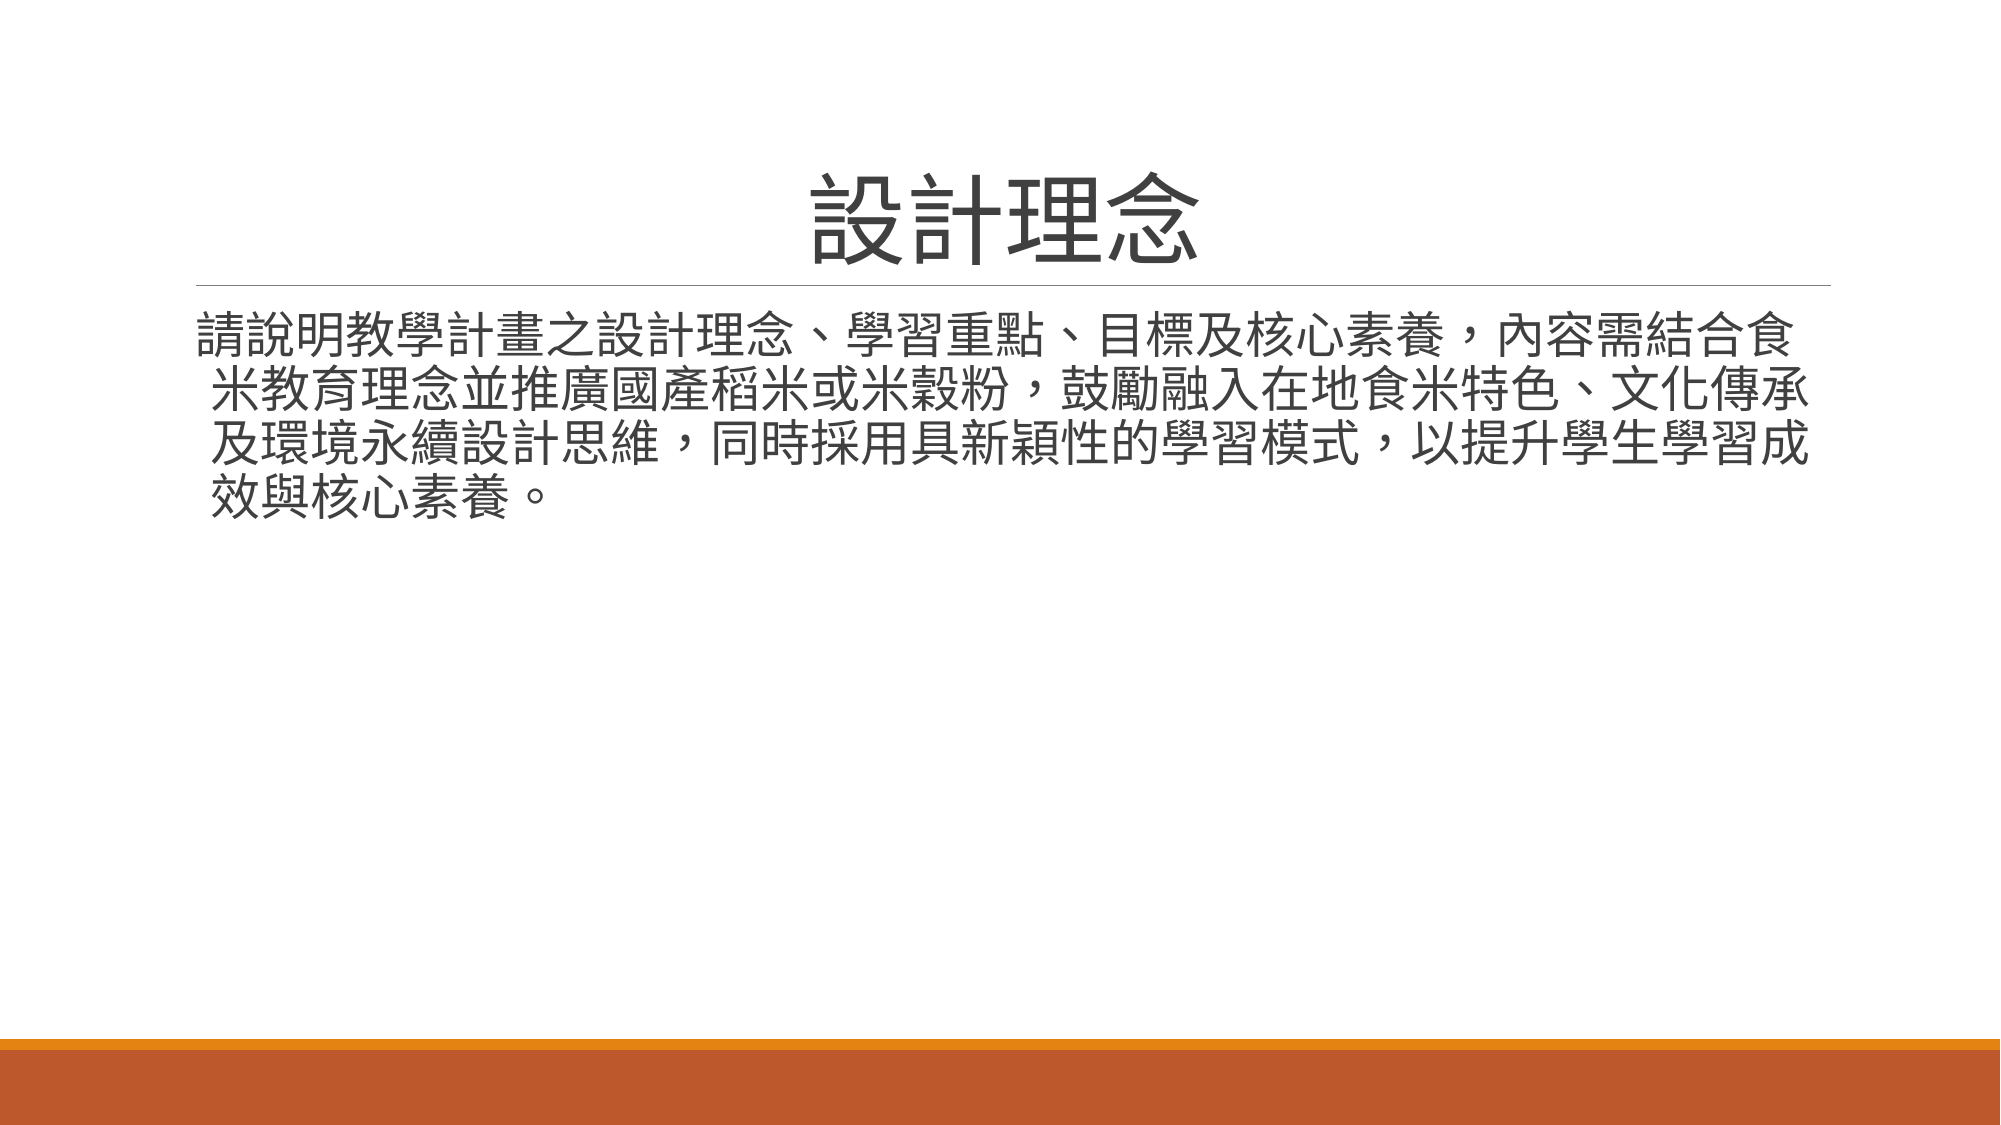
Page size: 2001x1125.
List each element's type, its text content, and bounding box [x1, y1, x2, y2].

title 設計理念 [180, 47, 1831, 286]
list 請說明教學計畫之設計理念、學習重點、目標及核心素養，內容需結合食米教育理念並推廣國產稻米或米穀粉，鼓勵融入在地食米特色、文化傳承及環境永續設計思維，同時採用具新穎性的學習模式，以提升學生學習成效與核心素養。 [180, 302, 1831, 963]
